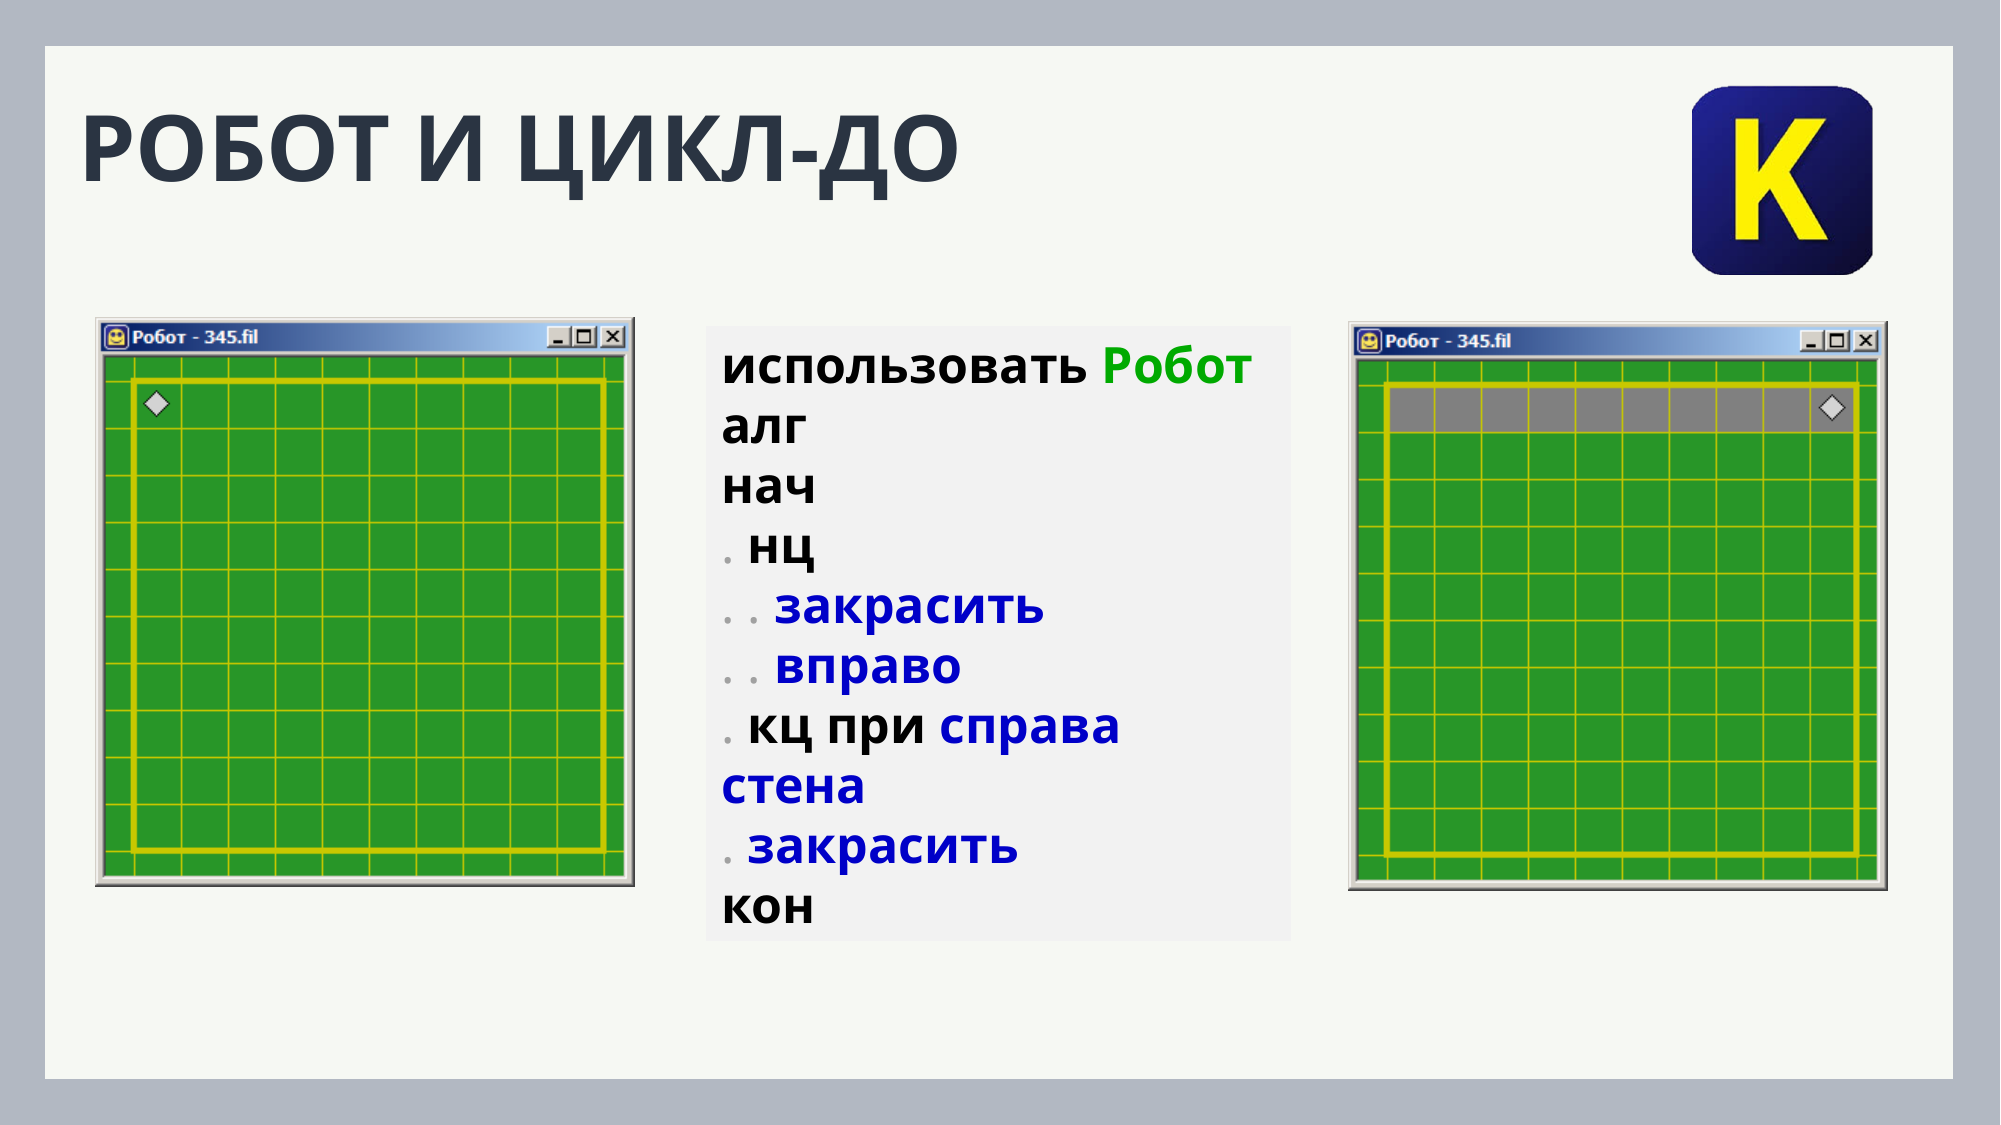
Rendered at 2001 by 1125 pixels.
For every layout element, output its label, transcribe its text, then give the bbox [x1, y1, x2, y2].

text_box РОБОТ И ЦИКЛ-ДО [63, 40, 1783, 264]
picture [95, 317, 635, 887]
text_box использовать Робот алг нач . нц . . закрасить . . вправо . кц при справа стена . закрасить кон [706, 326, 1291, 941]
picture [1677, 75, 1888, 287]
picture [1348, 321, 1888, 891]
